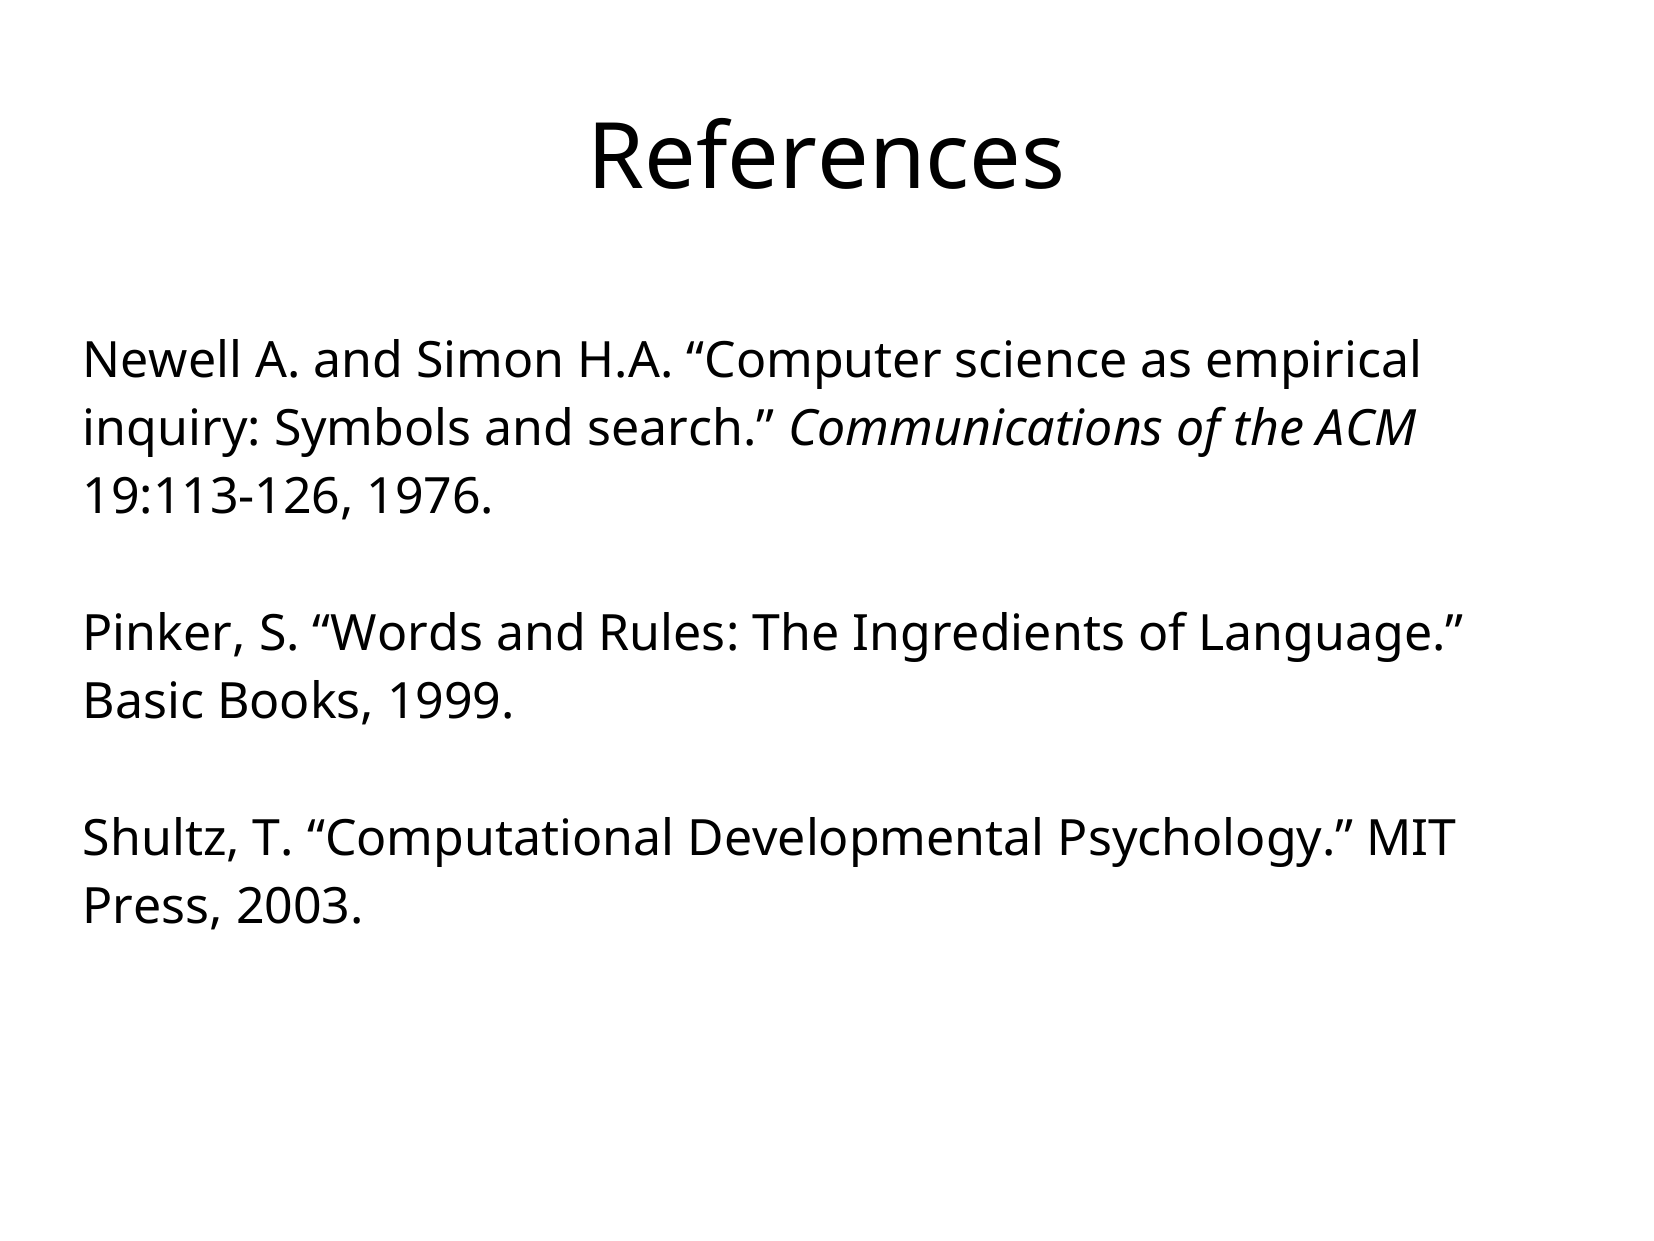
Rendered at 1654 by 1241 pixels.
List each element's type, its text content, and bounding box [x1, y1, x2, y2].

title References [82, 49, 1571, 257]
subtitle Newell A. and Simon H.A. “Computer science as empirical inquiry: Symbols and search.” Communications of the ACM 19:113-126, 1976. Pinker, S. “Words and Rules: The Ingredients of Language.” Basic Books, 1999. Shultz, T. “Computational Developmental Psychology.” MIT Press, 2003. [82, 290, 1571, 1109]
